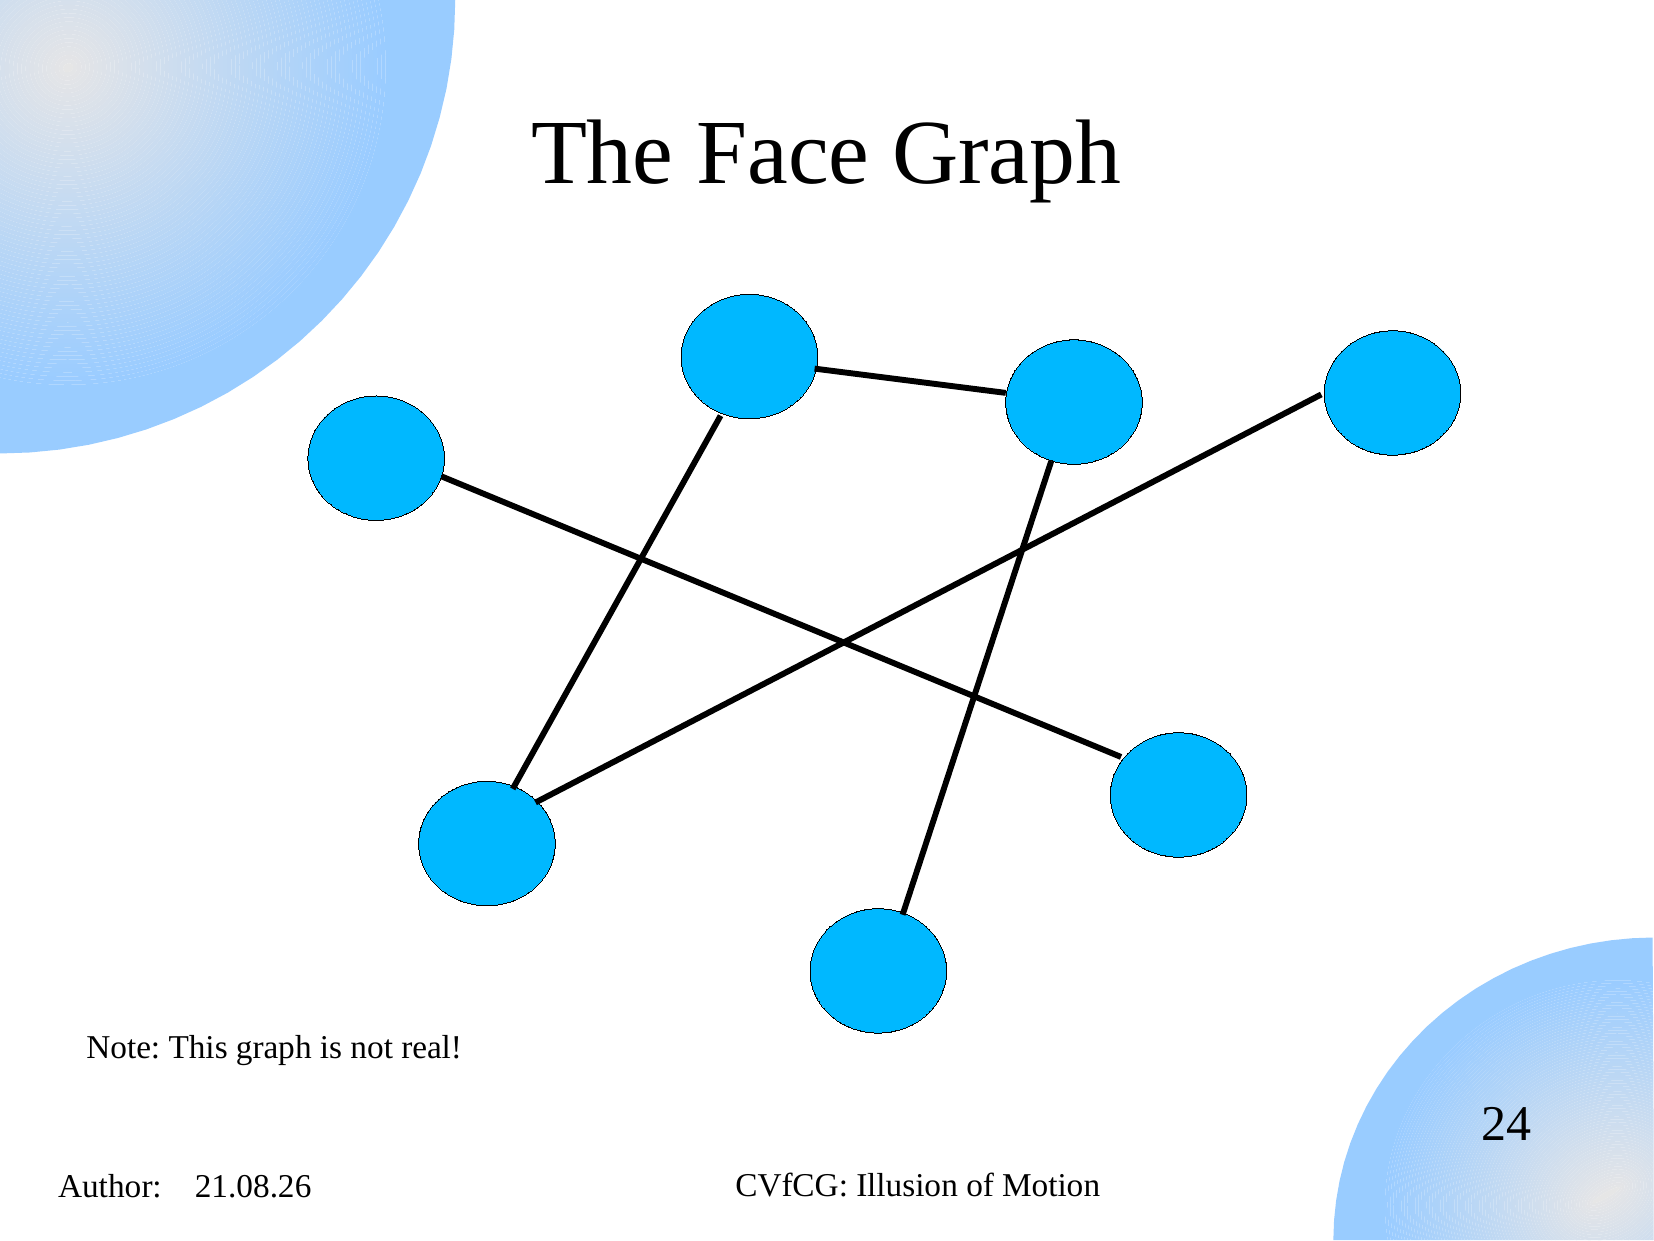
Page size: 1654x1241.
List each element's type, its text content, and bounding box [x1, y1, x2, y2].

text_box [1005, 339, 1143, 465]
text_box [418, 781, 556, 906]
text_box <number> [1401, 1095, 1611, 1152]
title The Face Graph [82, 49, 1571, 257]
text_box [1110, 732, 1247, 858]
text_box [810, 908, 947, 1034]
text_box [1324, 330, 1461, 456]
text_box [307, 395, 445, 521]
text_box [681, 294, 818, 419]
text_box CVfCG: Illusion of Motion [735, 1166, 1346, 1204]
text_box Note: This graph is not real! [86, 1028, 717, 1066]
